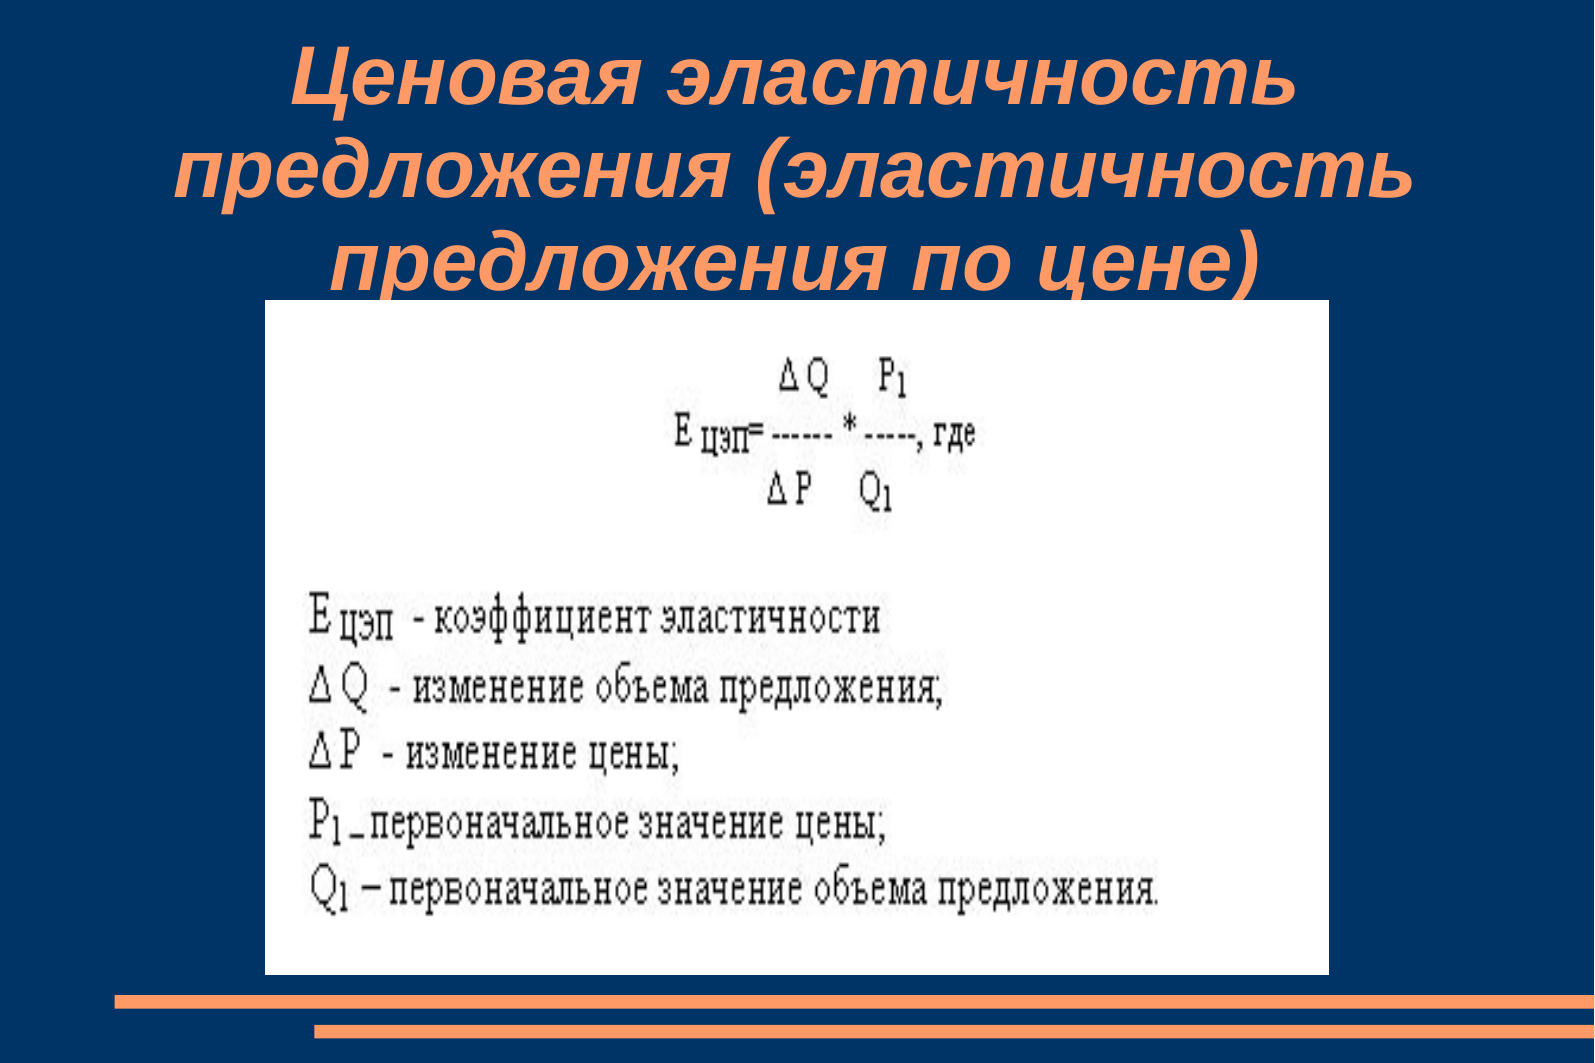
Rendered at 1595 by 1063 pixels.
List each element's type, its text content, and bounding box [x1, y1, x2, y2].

title Ценовая эластичность предложения (эластичность предложения по цене) [114, 29, 1477, 309]
picture [265, 300, 1329, 975]
